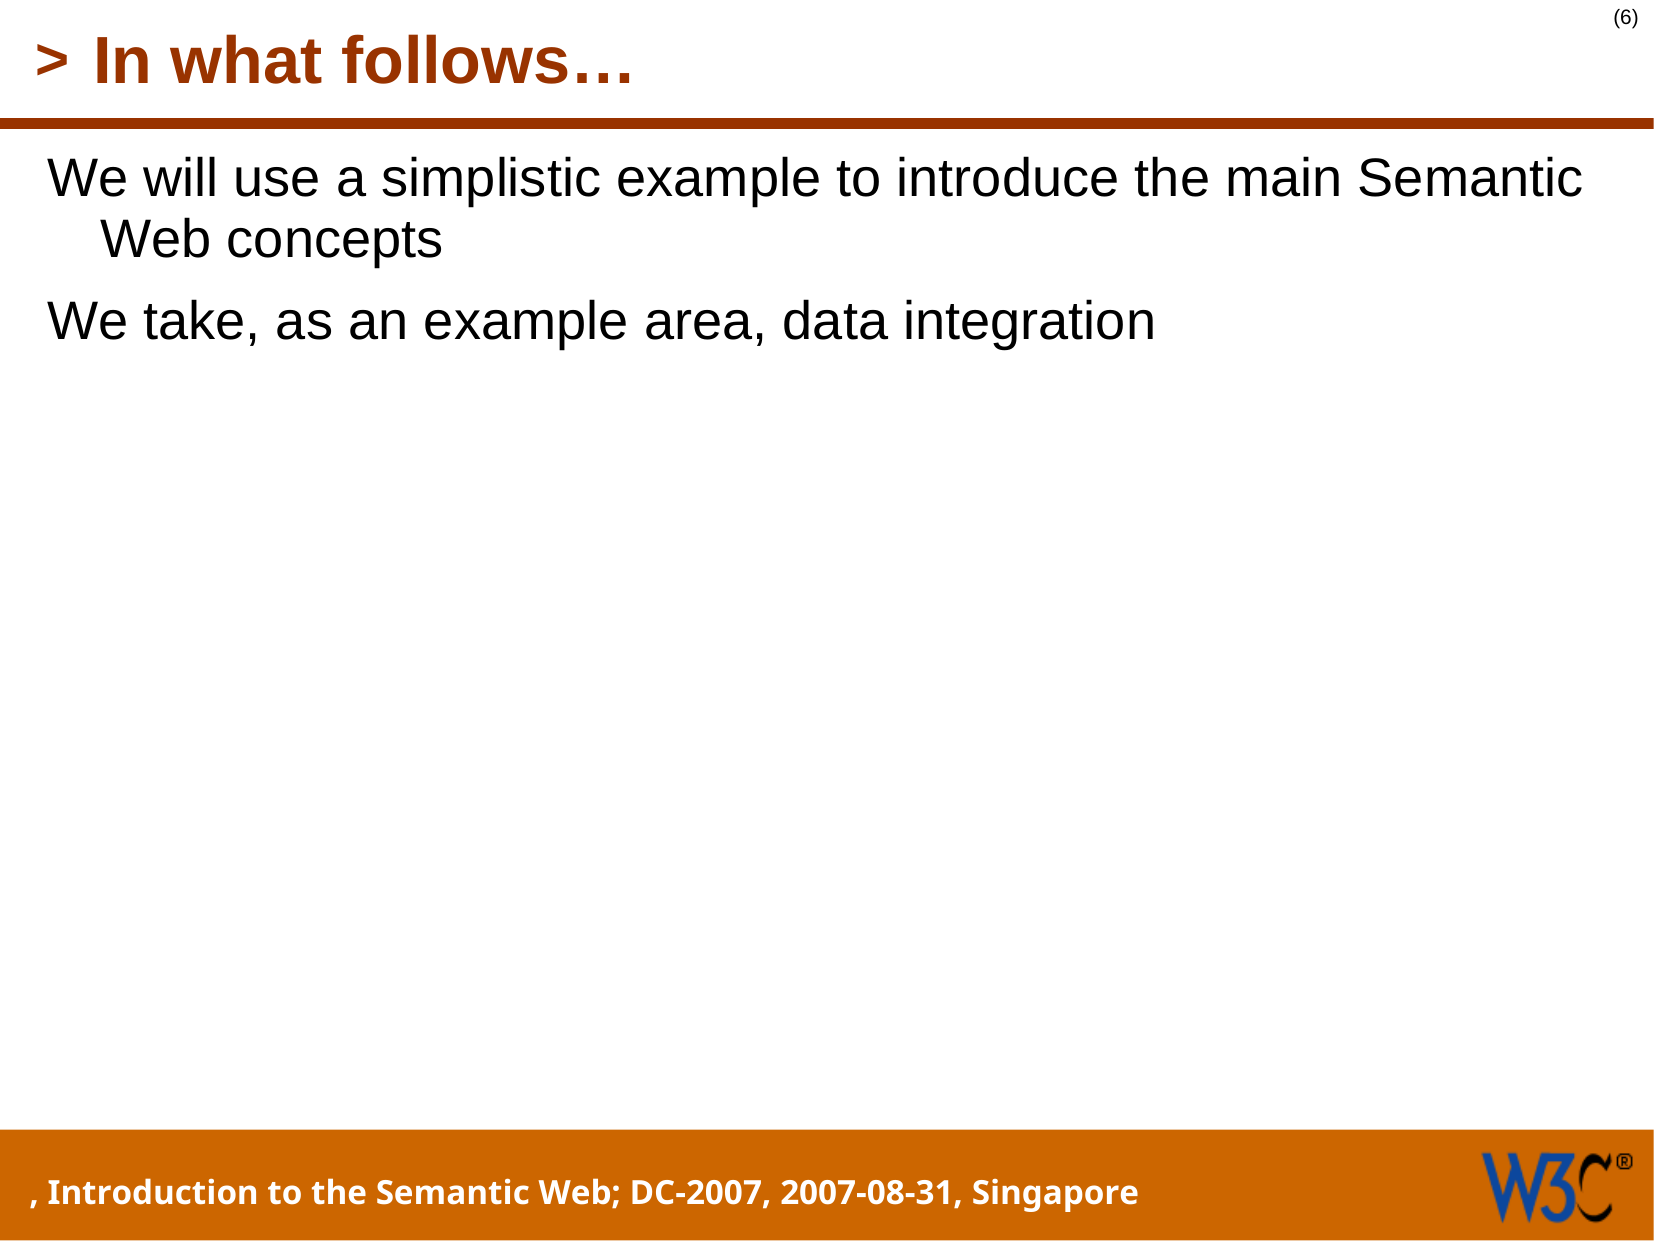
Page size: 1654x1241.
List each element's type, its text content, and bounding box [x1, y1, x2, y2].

title In what follows… [93, 7, 1493, 111]
picture [1477, 1149, 1639, 1228]
list We will use a simplistic example to introduce the main Semantic Web concepts We take, as an example area, data integration [29, 147, 1624, 1119]
